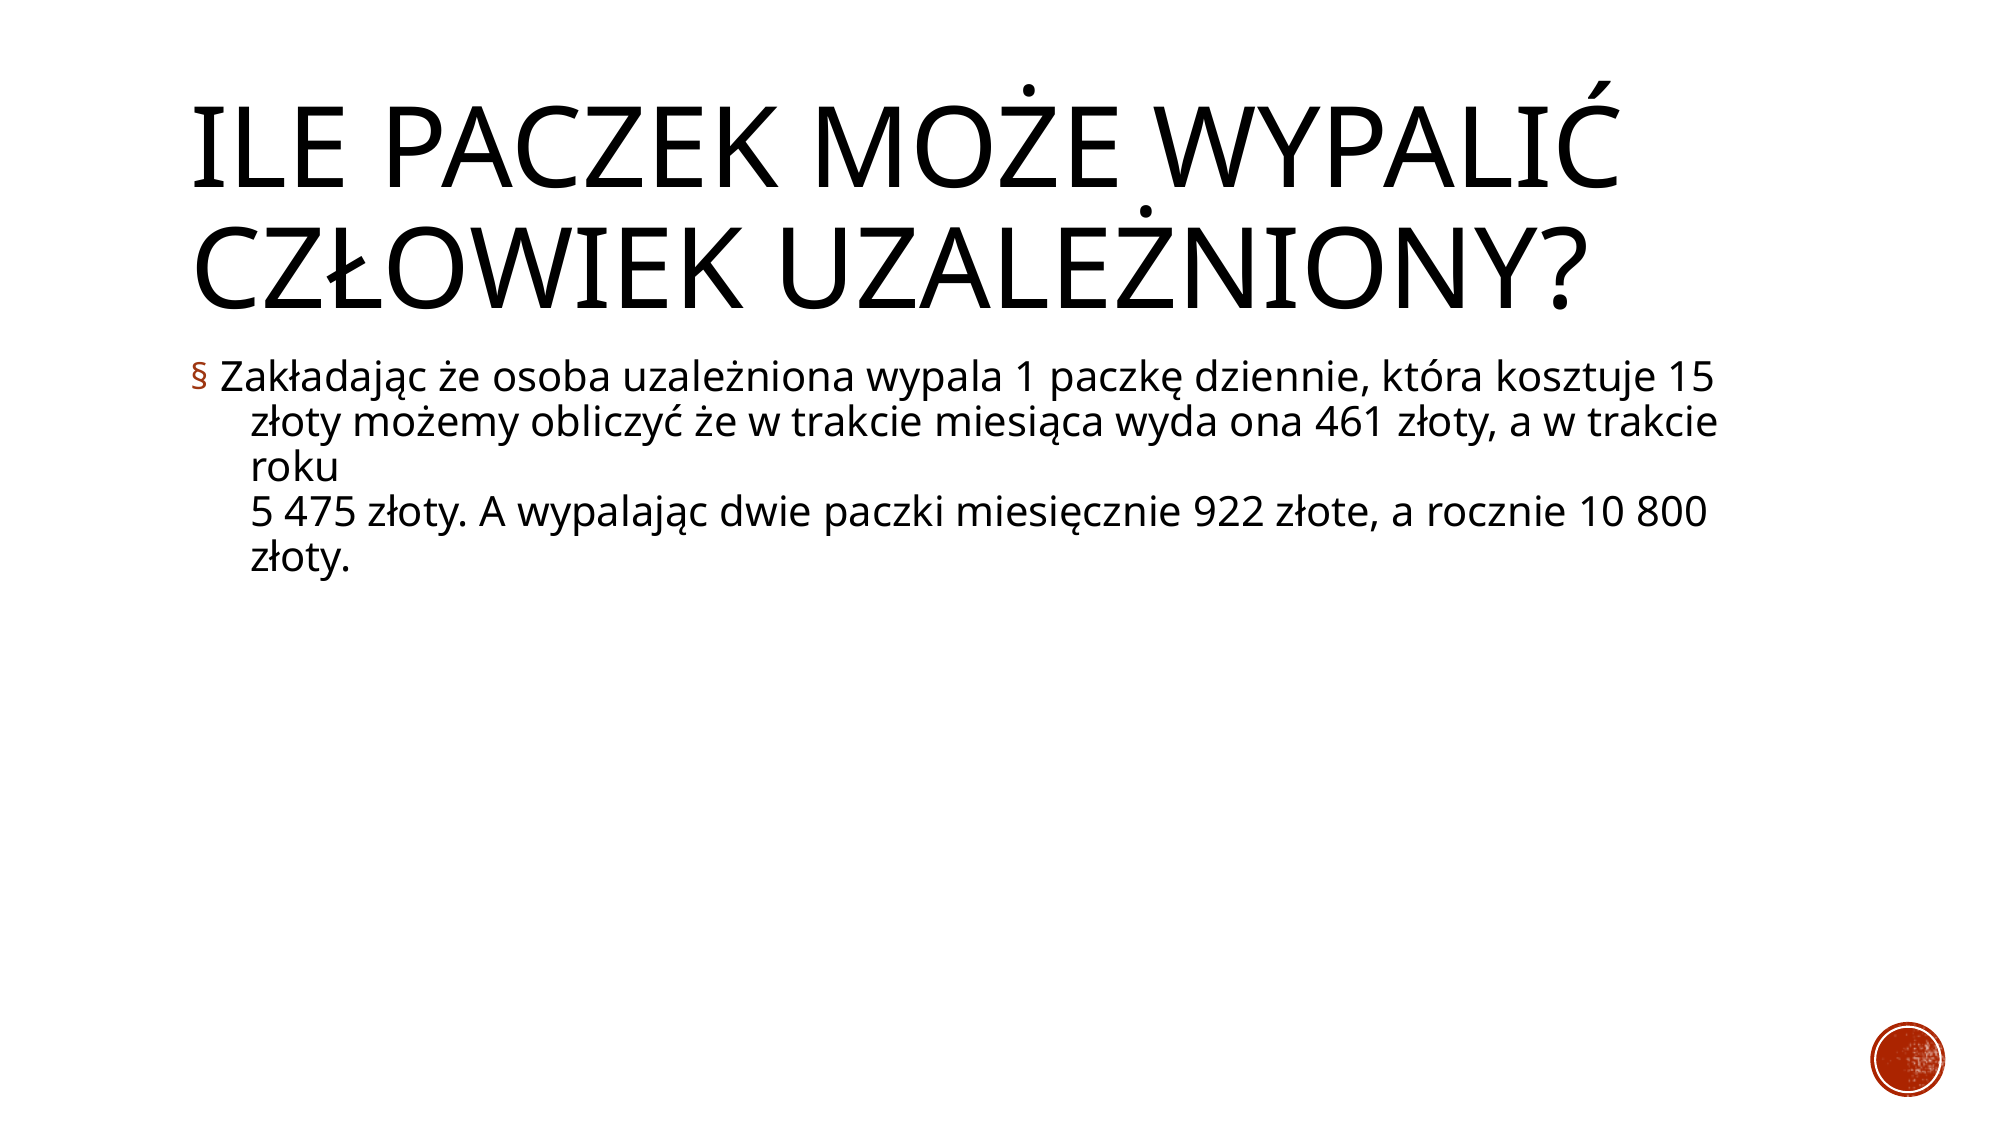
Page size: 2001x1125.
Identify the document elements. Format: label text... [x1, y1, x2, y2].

title ILE PACZEK MOŻE WYPALIĆ CZŁOWIEK UZALEŻNIONY? [175, 79, 1826, 344]
list Zakładając że osoba uzależniona wypala 1 paczkę dziennie, która kosztuje 15 złoty możemy obliczyć że w trakcie miesiąca wyda ona 461 złoty, a w trakcie roku 5 475 złoty. A wypalając dwie paczki miesięcznie 922 złote, a rocznie 10 800 złoty. [175, 348, 1826, 1013]
